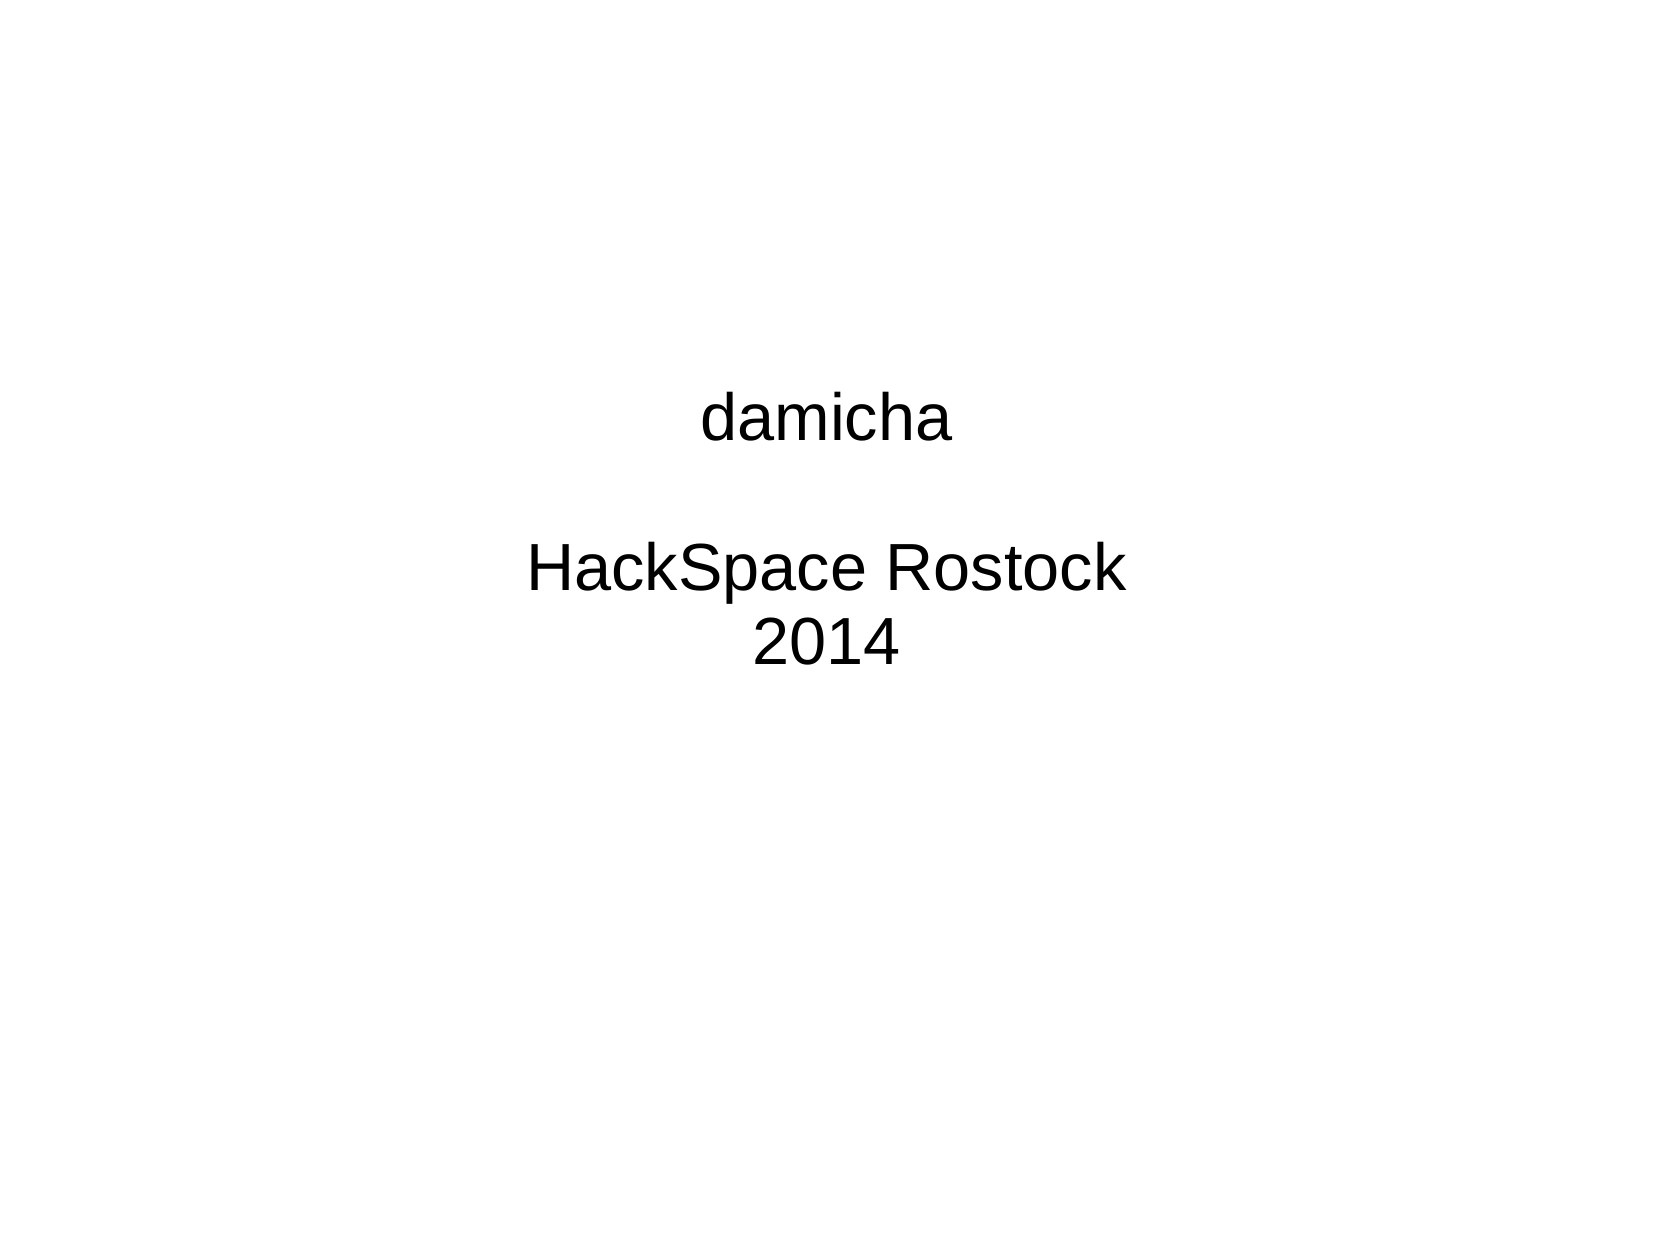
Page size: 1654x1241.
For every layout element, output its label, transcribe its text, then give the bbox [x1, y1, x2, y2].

subtitle damicha HackSpace Rostock 2014 [82, 49, 1571, 1010]
